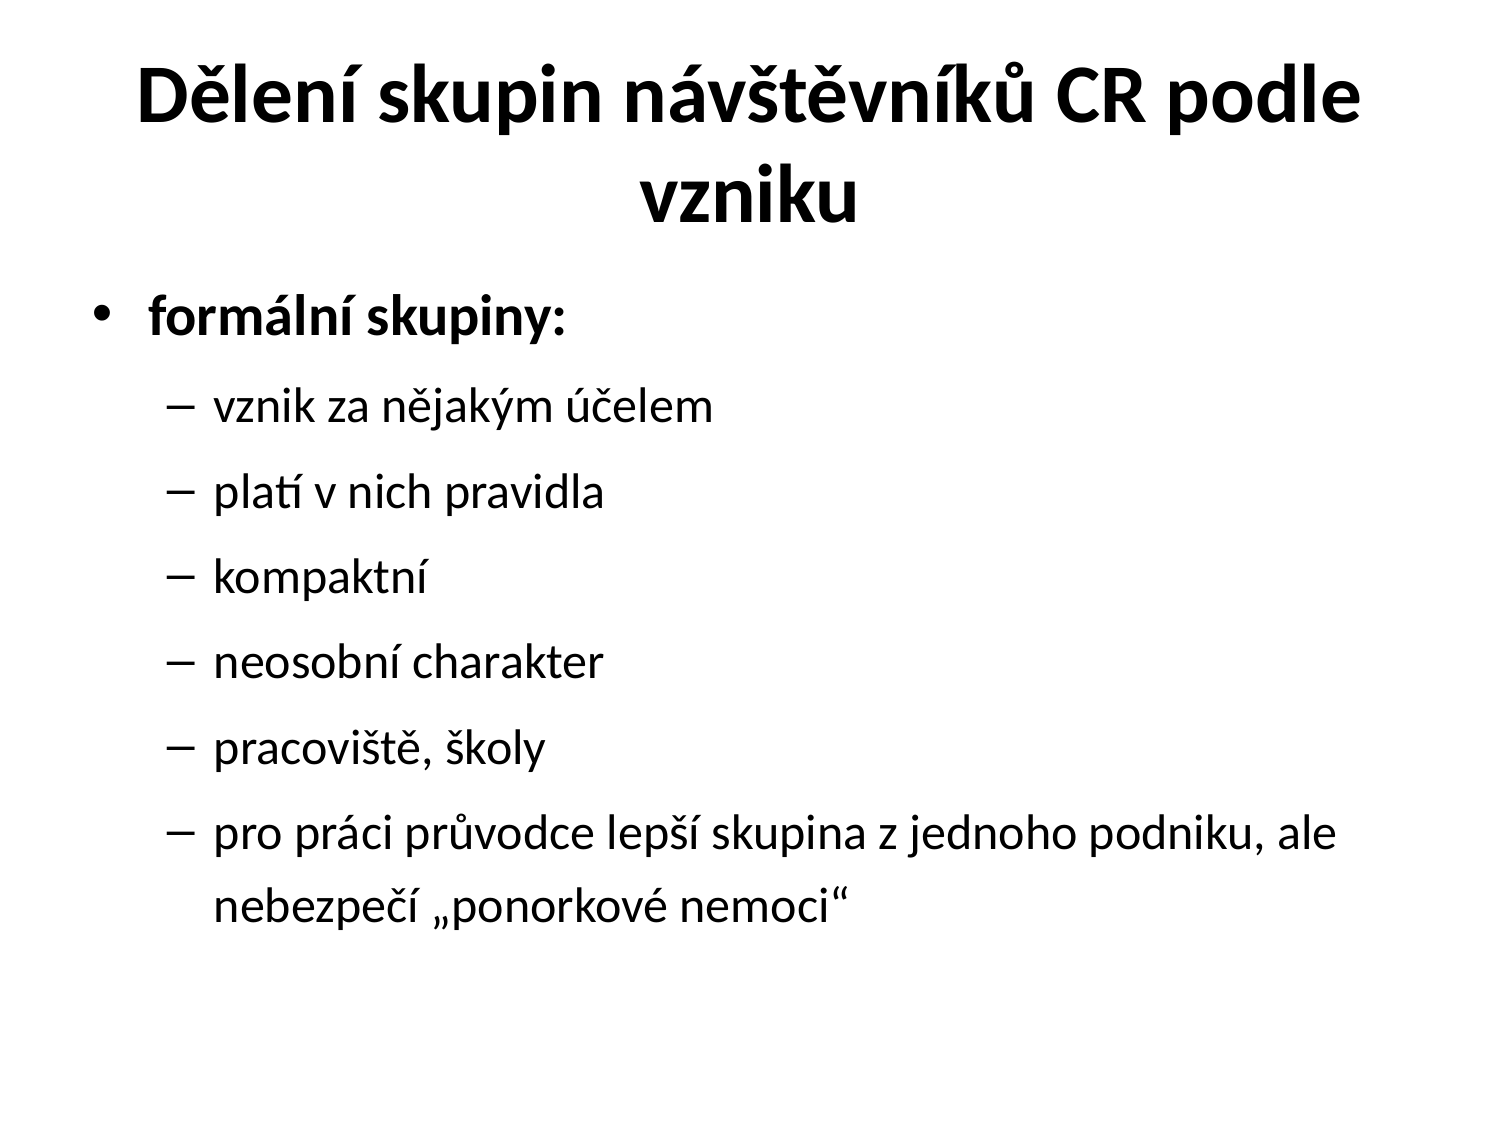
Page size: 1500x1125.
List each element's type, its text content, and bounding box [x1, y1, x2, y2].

list formální skupiny: vznik za nějakým účelem platí v nich pravidla kompaktní neosobní charakter pracoviště, školy pro práci průvodce lepší skupina z jednoho podniku, ale nebezpečí „ponorkové nemoci“ [76, 267, 1427, 1010]
title Dělení skupin návštěvníků CR podle vzniku [75, 31, 1426, 247]
